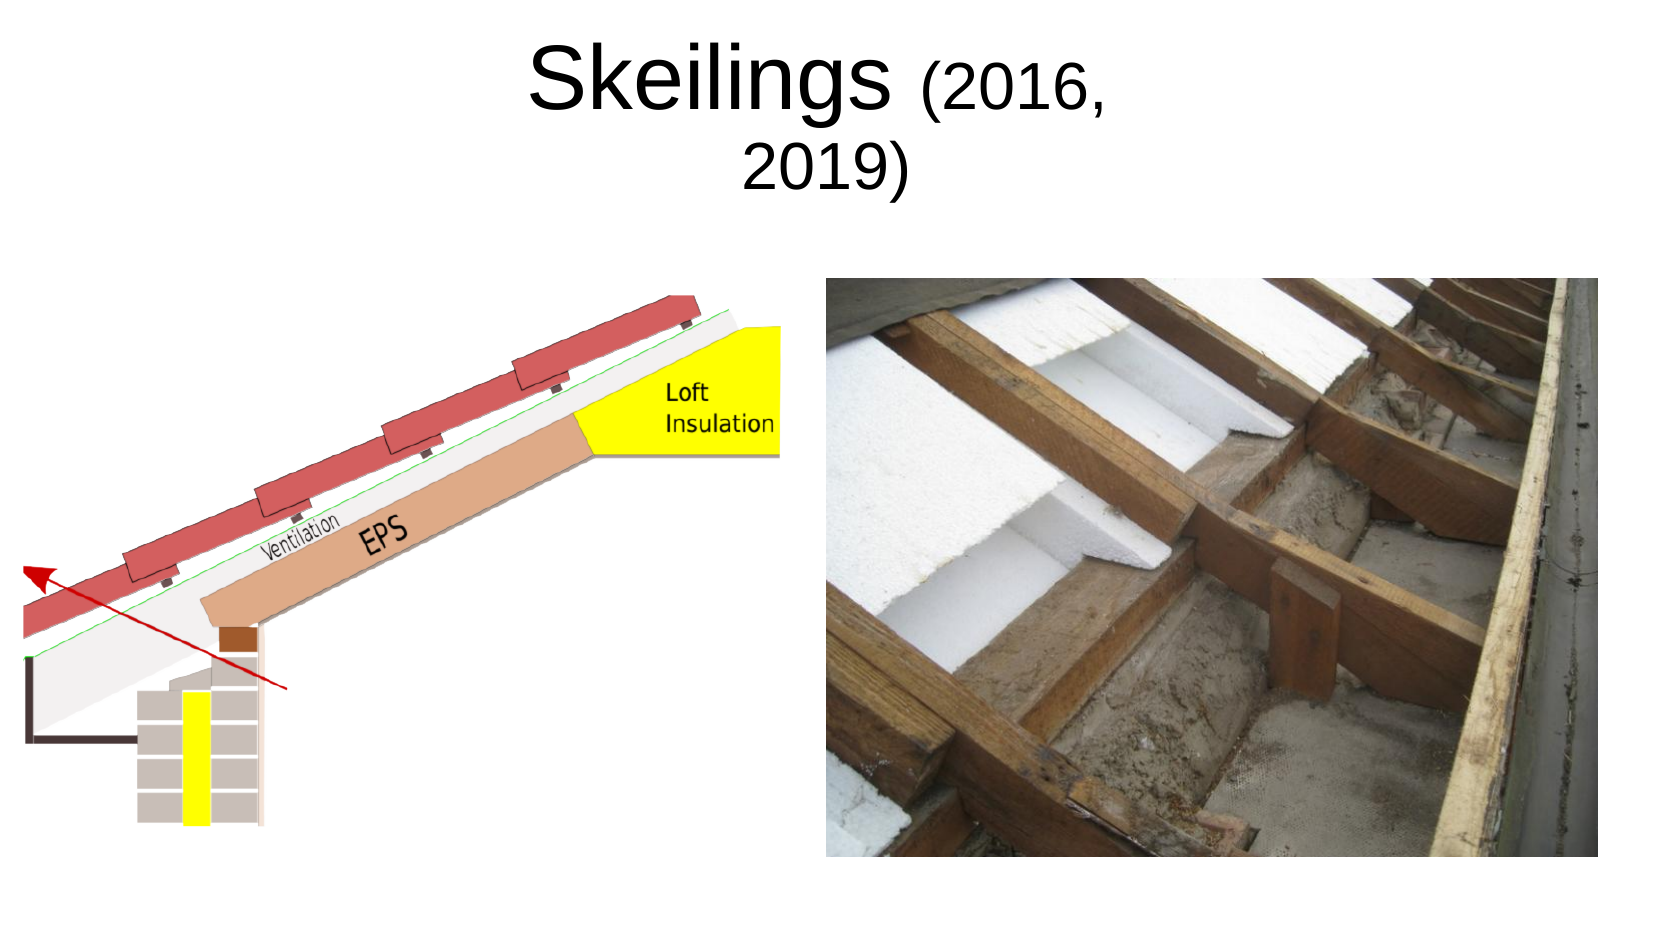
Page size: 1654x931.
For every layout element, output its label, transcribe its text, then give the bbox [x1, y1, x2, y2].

title Skeilings (2016, 2019) [82, 26, 1571, 204]
picture [826, 278, 1598, 857]
picture [23, 295, 781, 827]
